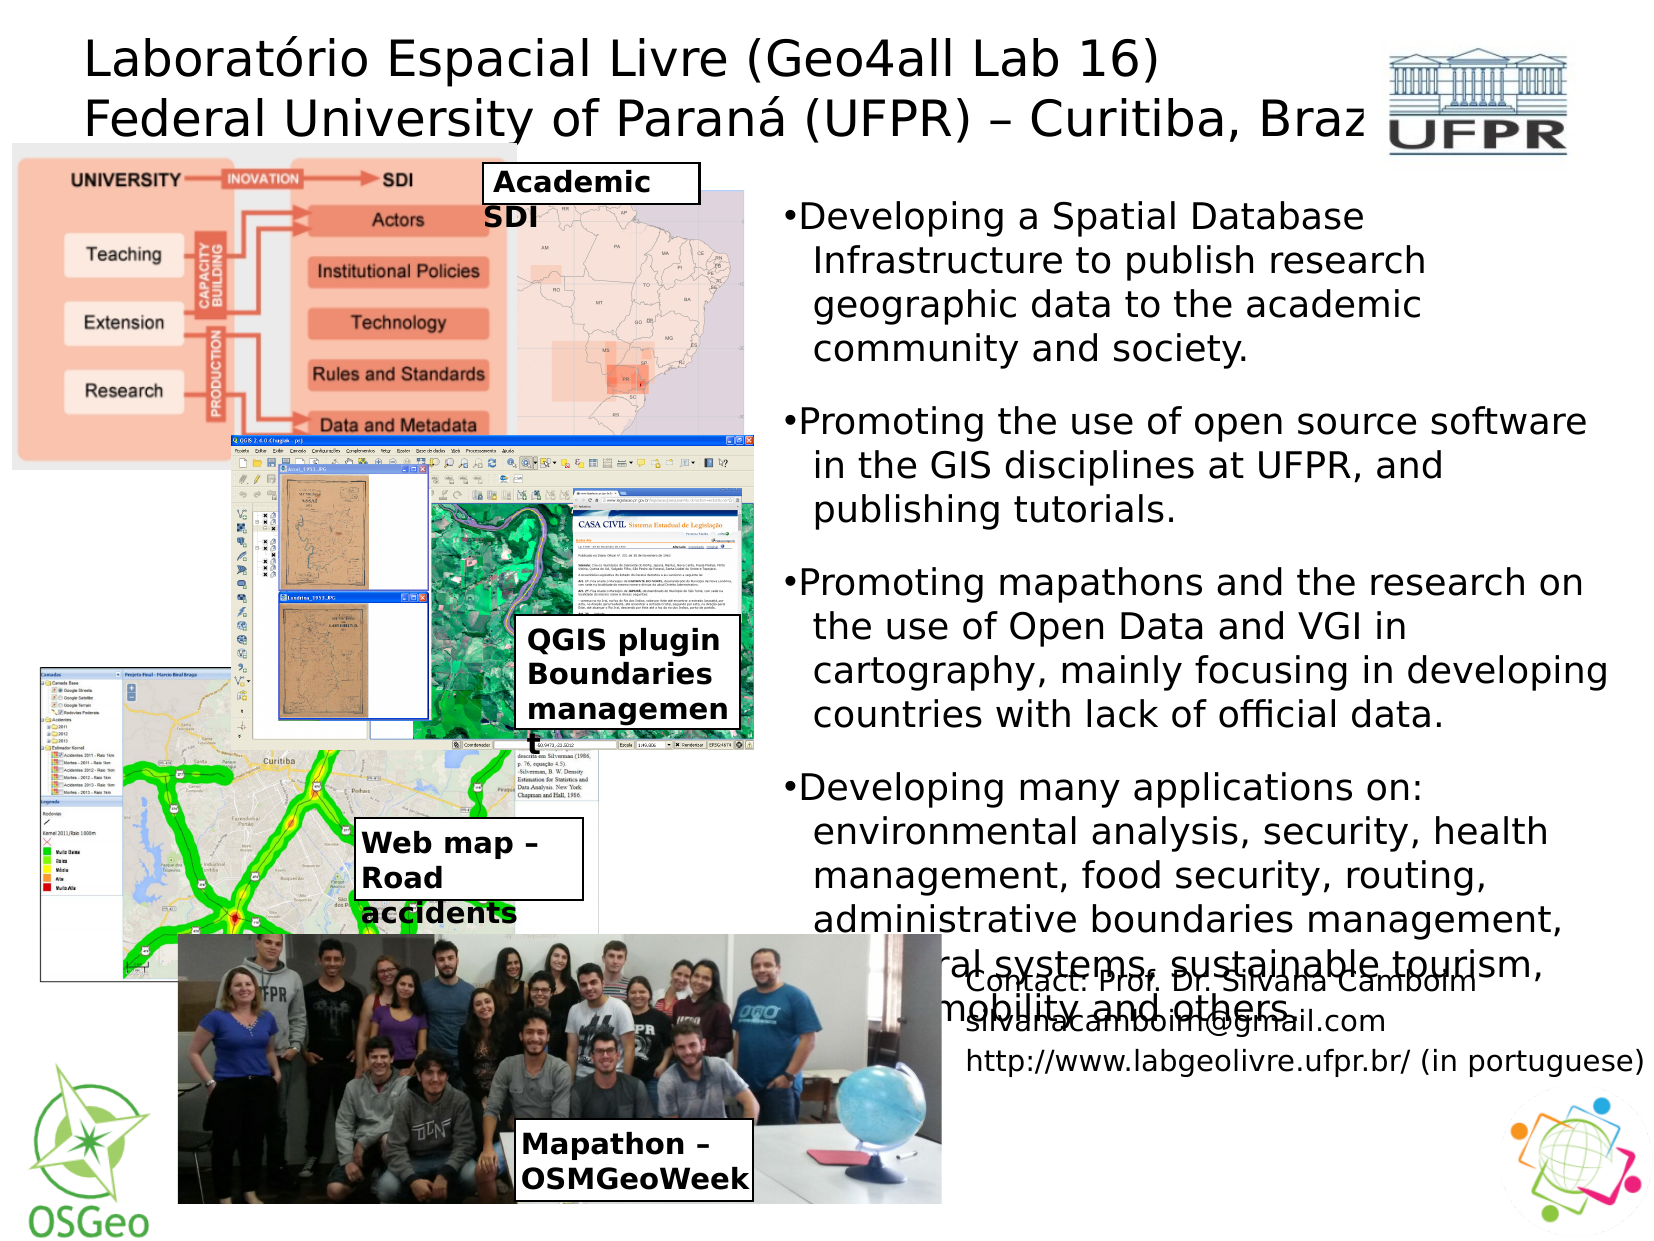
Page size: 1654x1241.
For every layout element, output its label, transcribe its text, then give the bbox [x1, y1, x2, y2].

picture [0, 143, 942, 1239]
picture [1499, 1084, 1654, 1239]
text_box Web map – Road accidents [354, 818, 584, 900]
picture [1363, 22, 1589, 180]
text_box Academic SDI [482, 163, 700, 205]
title Laboratório Espacial Livre (Geo4all Lab 16) Federal University of Paraná (UFPR) – Curitiba, Brazil [83, 26, 1572, 234]
text_box QGIS plugin Boundaries management [515, 614, 740, 729]
picture [511, 210, 517, 223]
text_box Mapathon – OSMGeoWeek [515, 1119, 754, 1201]
list Developing a Spatial Database Infrastructure to publish research geographic data to the academic community and society. Promoting the use of open source software in the GIS disciplines at UFPR, and publishing tutorials. Promoting mapathons and the research on the use of Open Data and VGI in cartography, mainly focusing in developing countries with lack of official data. Developing many applications on: environmental analysis, security, health management, food security, routing, administrative boundaries management, cadastral systems, sustainable tourism, urban mobility and others. [784, 192, 1628, 1069]
list Contact: Prof. Dr. Silvana Camboim silvanacamboim@gmail.com http://www.labgeolivre.ufpr.br/ (in portuguese) [965, 961, 1654, 1204]
